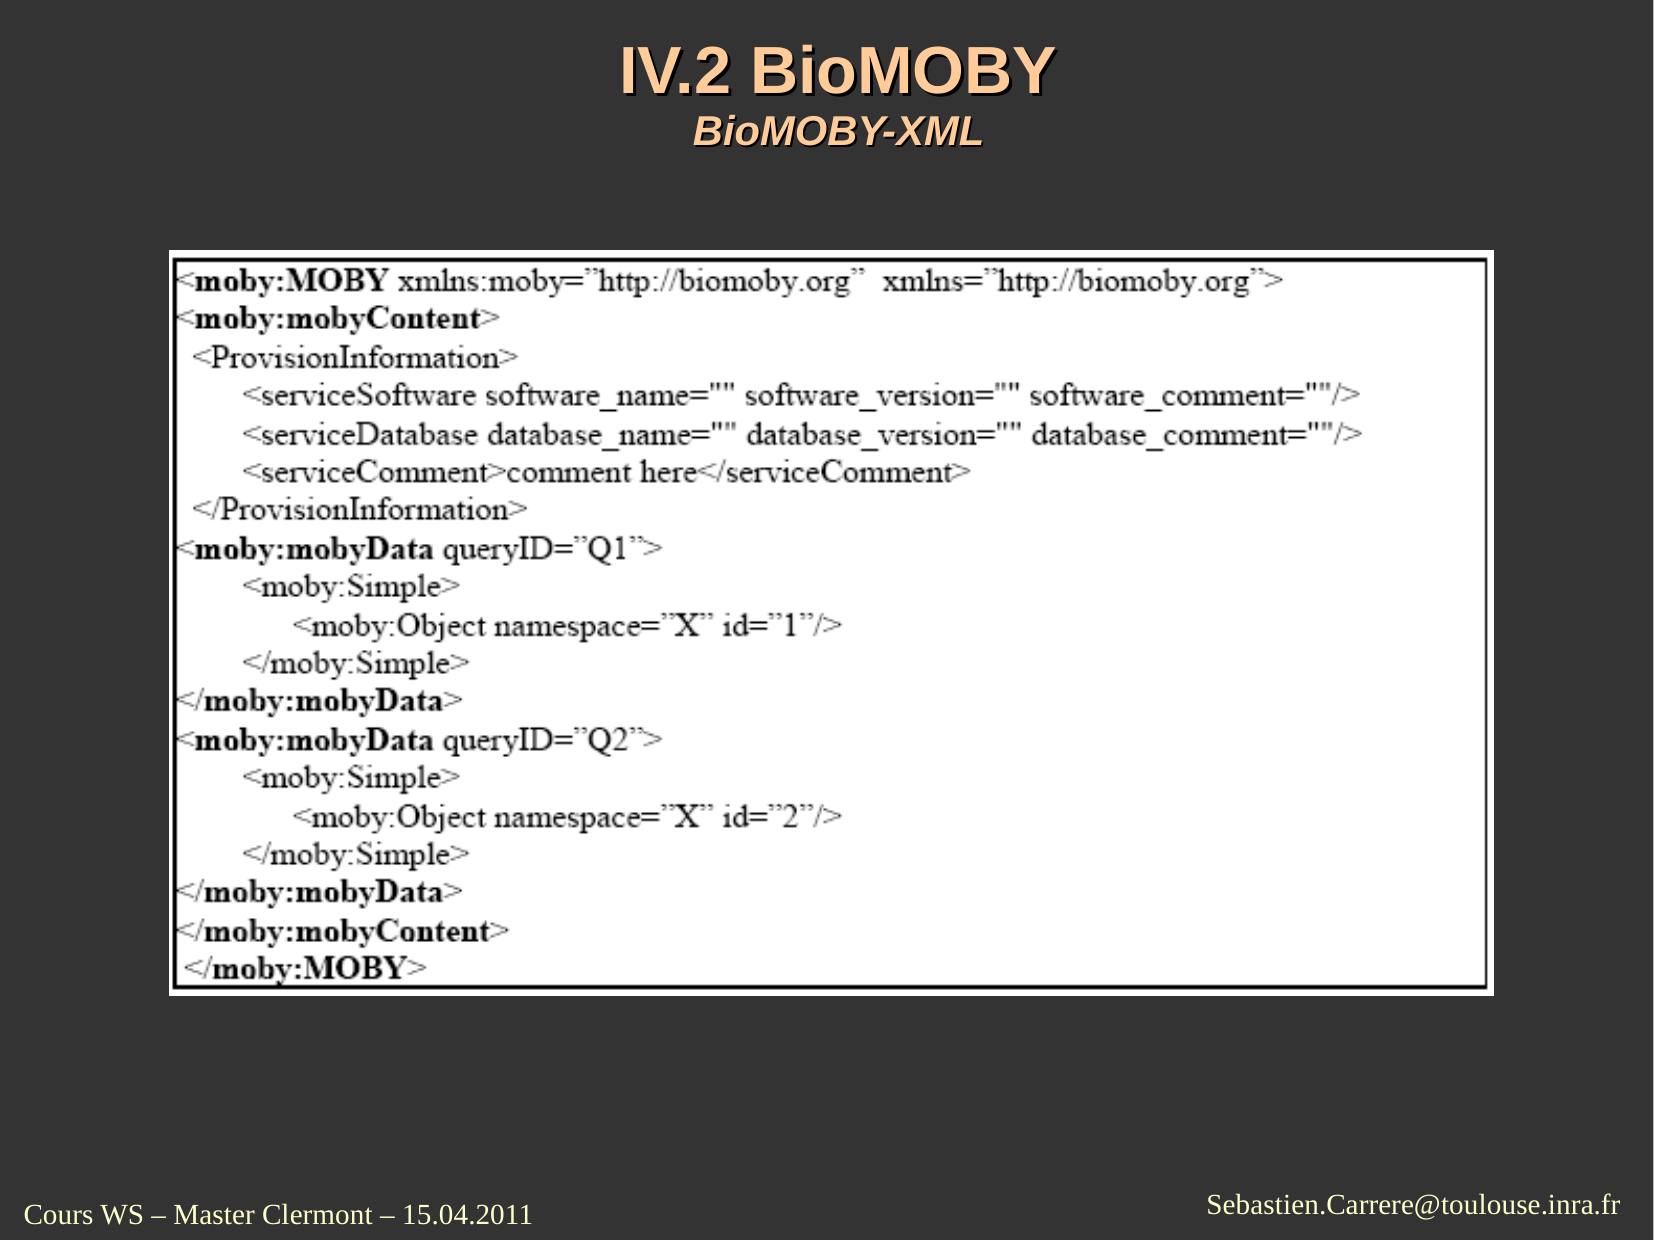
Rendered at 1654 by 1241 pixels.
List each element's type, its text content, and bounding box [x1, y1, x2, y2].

title IV.2 BioMOBY BioMOBY-XML [82, 29, 1595, 158]
picture [169, 250, 1494, 996]
